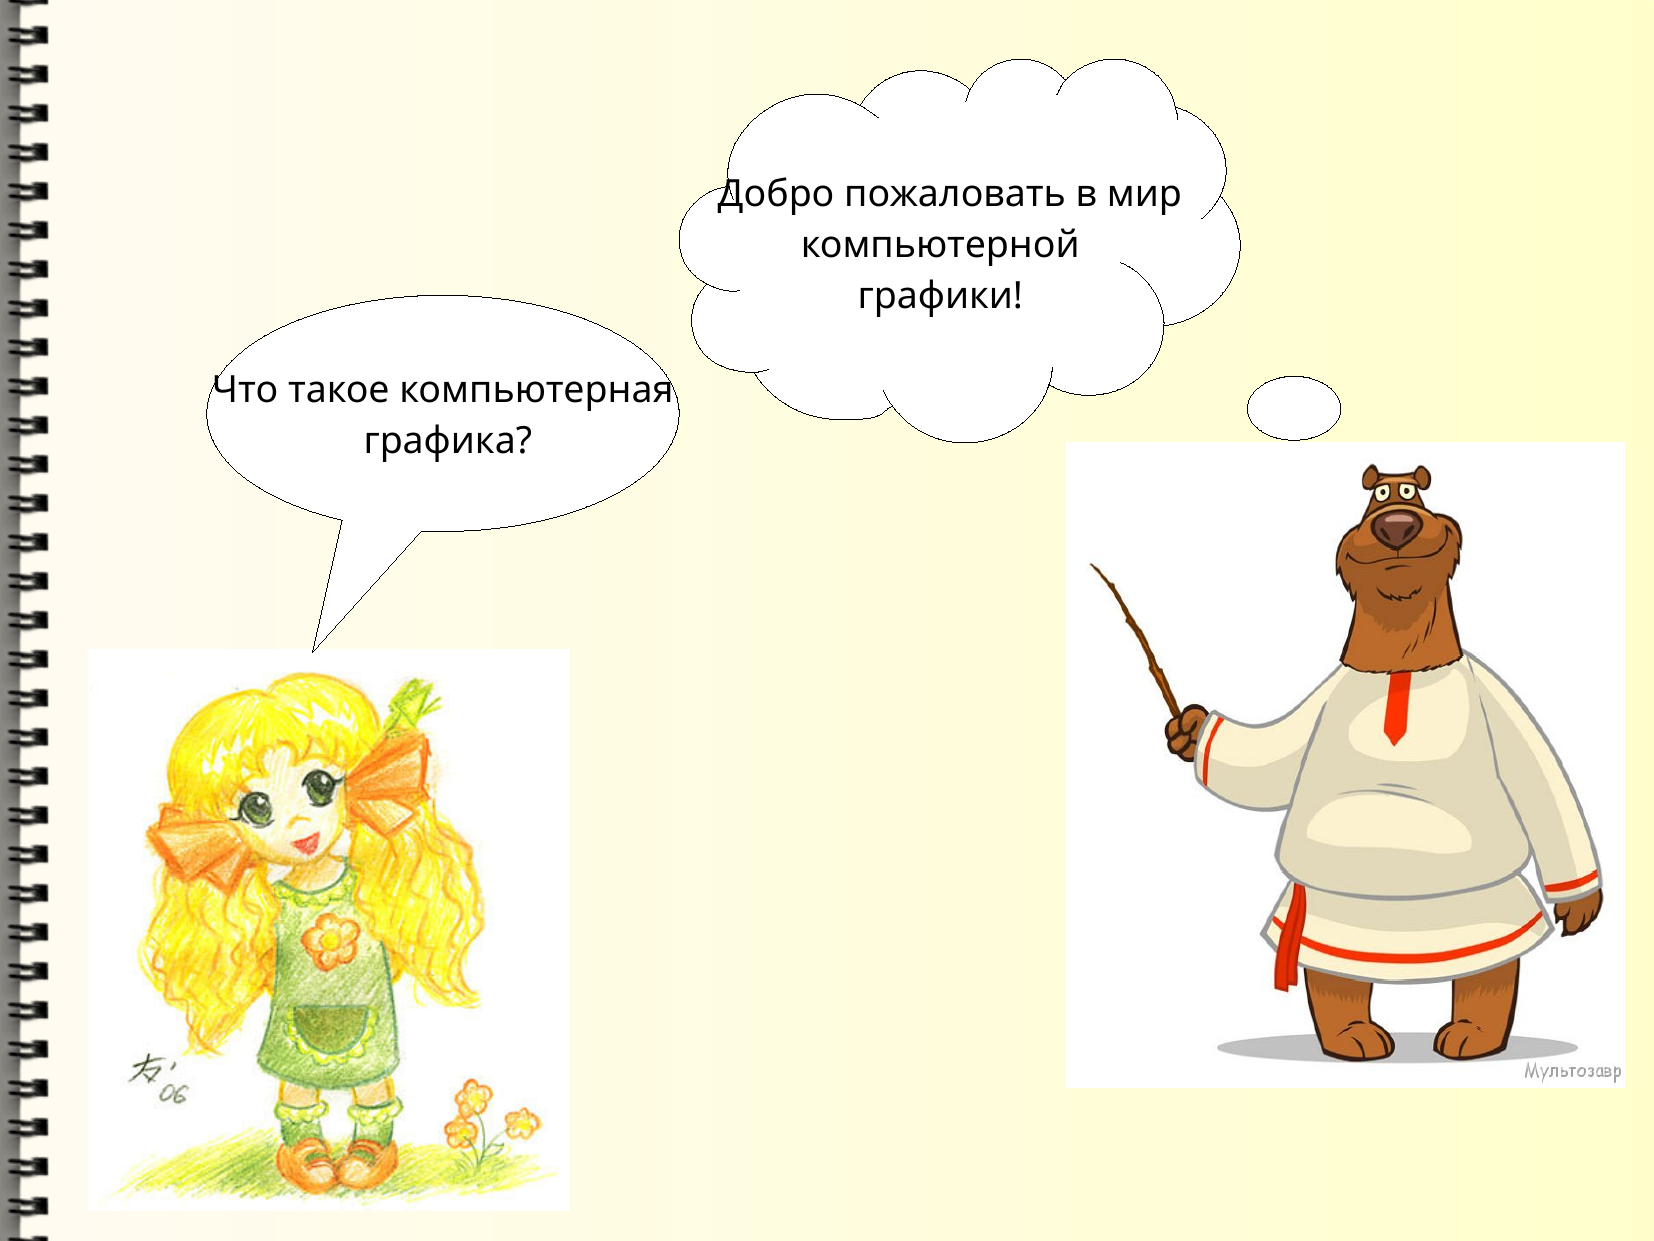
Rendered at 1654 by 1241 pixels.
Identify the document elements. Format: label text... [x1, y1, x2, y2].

picture [88, 649, 570, 1211]
text_box Добро пожаловать в мир компьютерной графики! [679, 59, 1241, 443]
text_box Что такое компьютерная графика? [206, 295, 680, 653]
text_box Добро пожаловать в мир компьютерной графики! [1247, 376, 1341, 441]
picture [1066, 442, 1625, 1088]
picture [0, 0, 1654, 1241]
